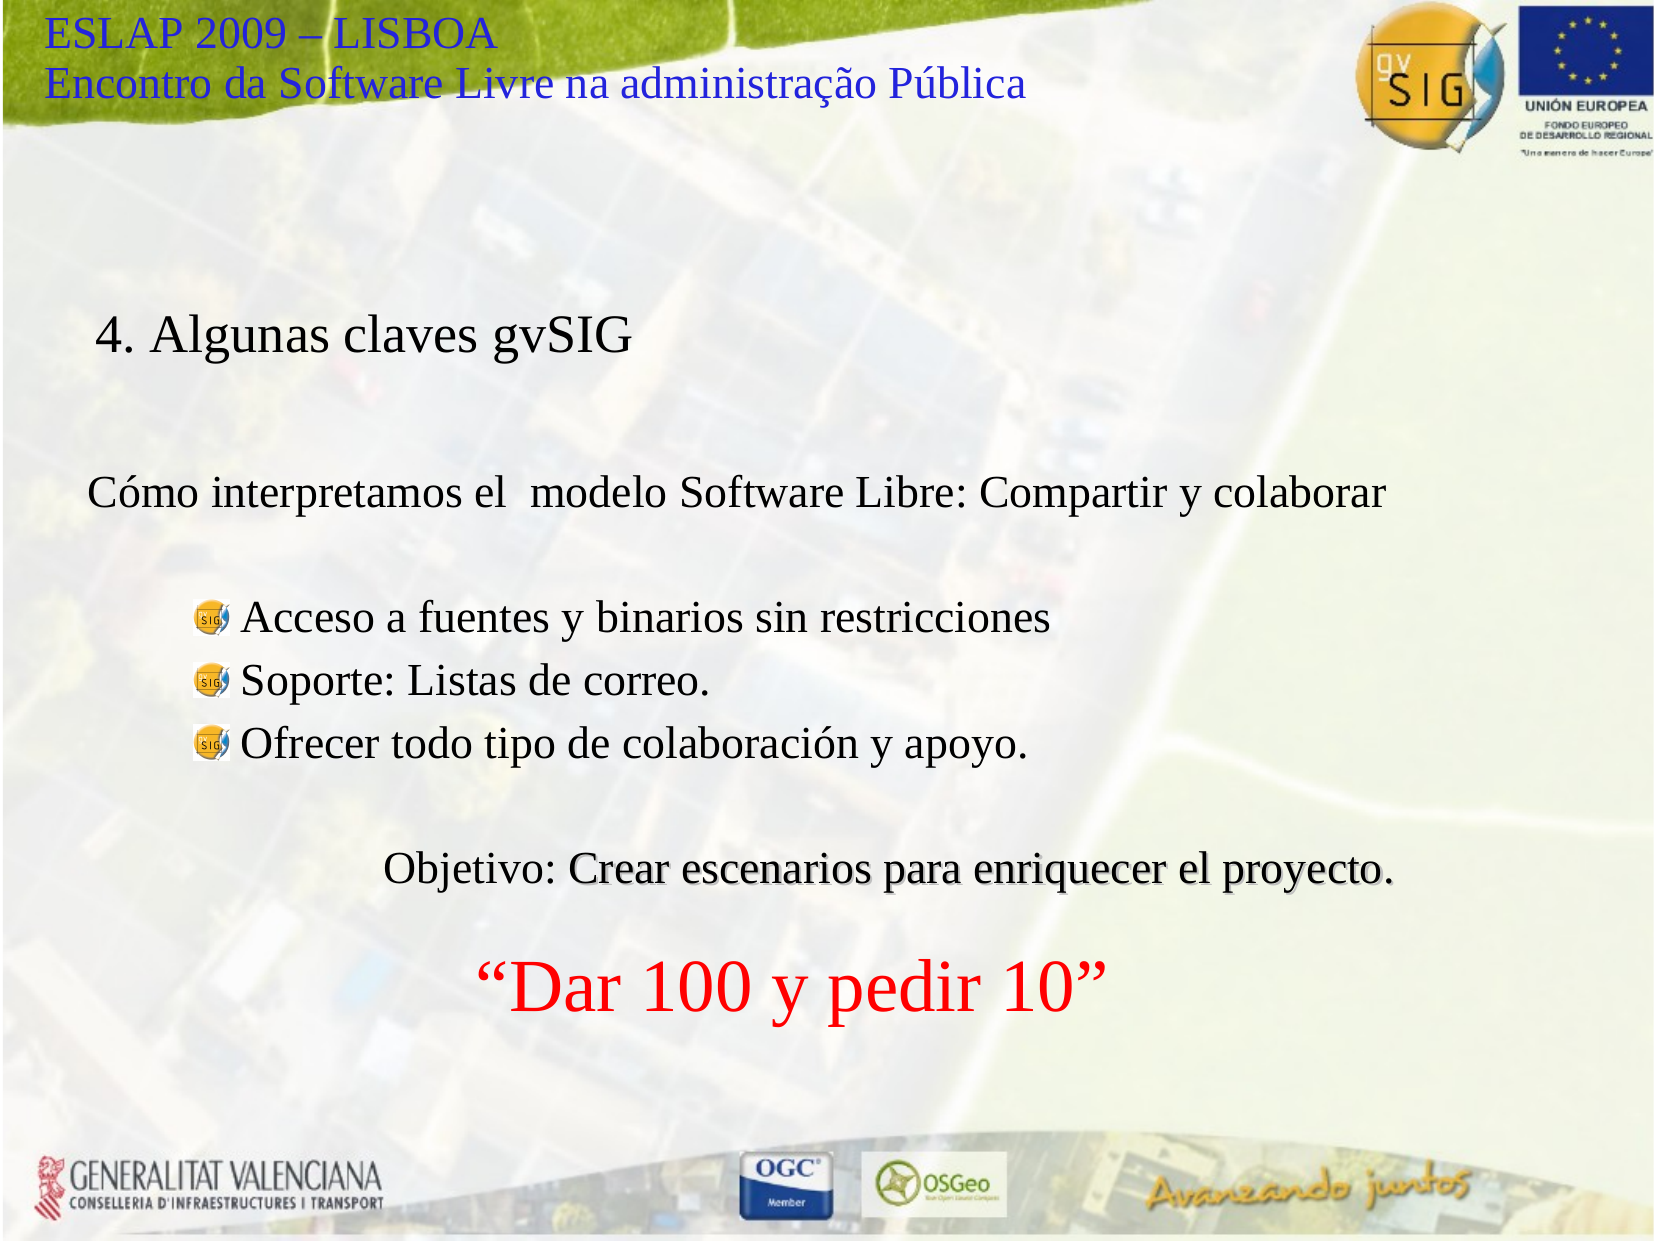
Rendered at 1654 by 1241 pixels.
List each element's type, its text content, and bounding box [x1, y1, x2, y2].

picture [2, 0, 1654, 1241]
text_box 4. Algunas claves gvSIG [80, 177, 650, 389]
text_box Cómo interpretamos el modelo Software Libre: Compartir y colaborar Acceso a fuentes y binarios sin restricciones Soporte: Listas de correo. Ofrecer todo tipo de colaboración y apoyo. Objetivo: Crear escenarios para enriquecer el proyecto. [72, 397, 1600, 901]
text_box “Dar 100 y pedir 10” [92, 937, 1512, 1036]
